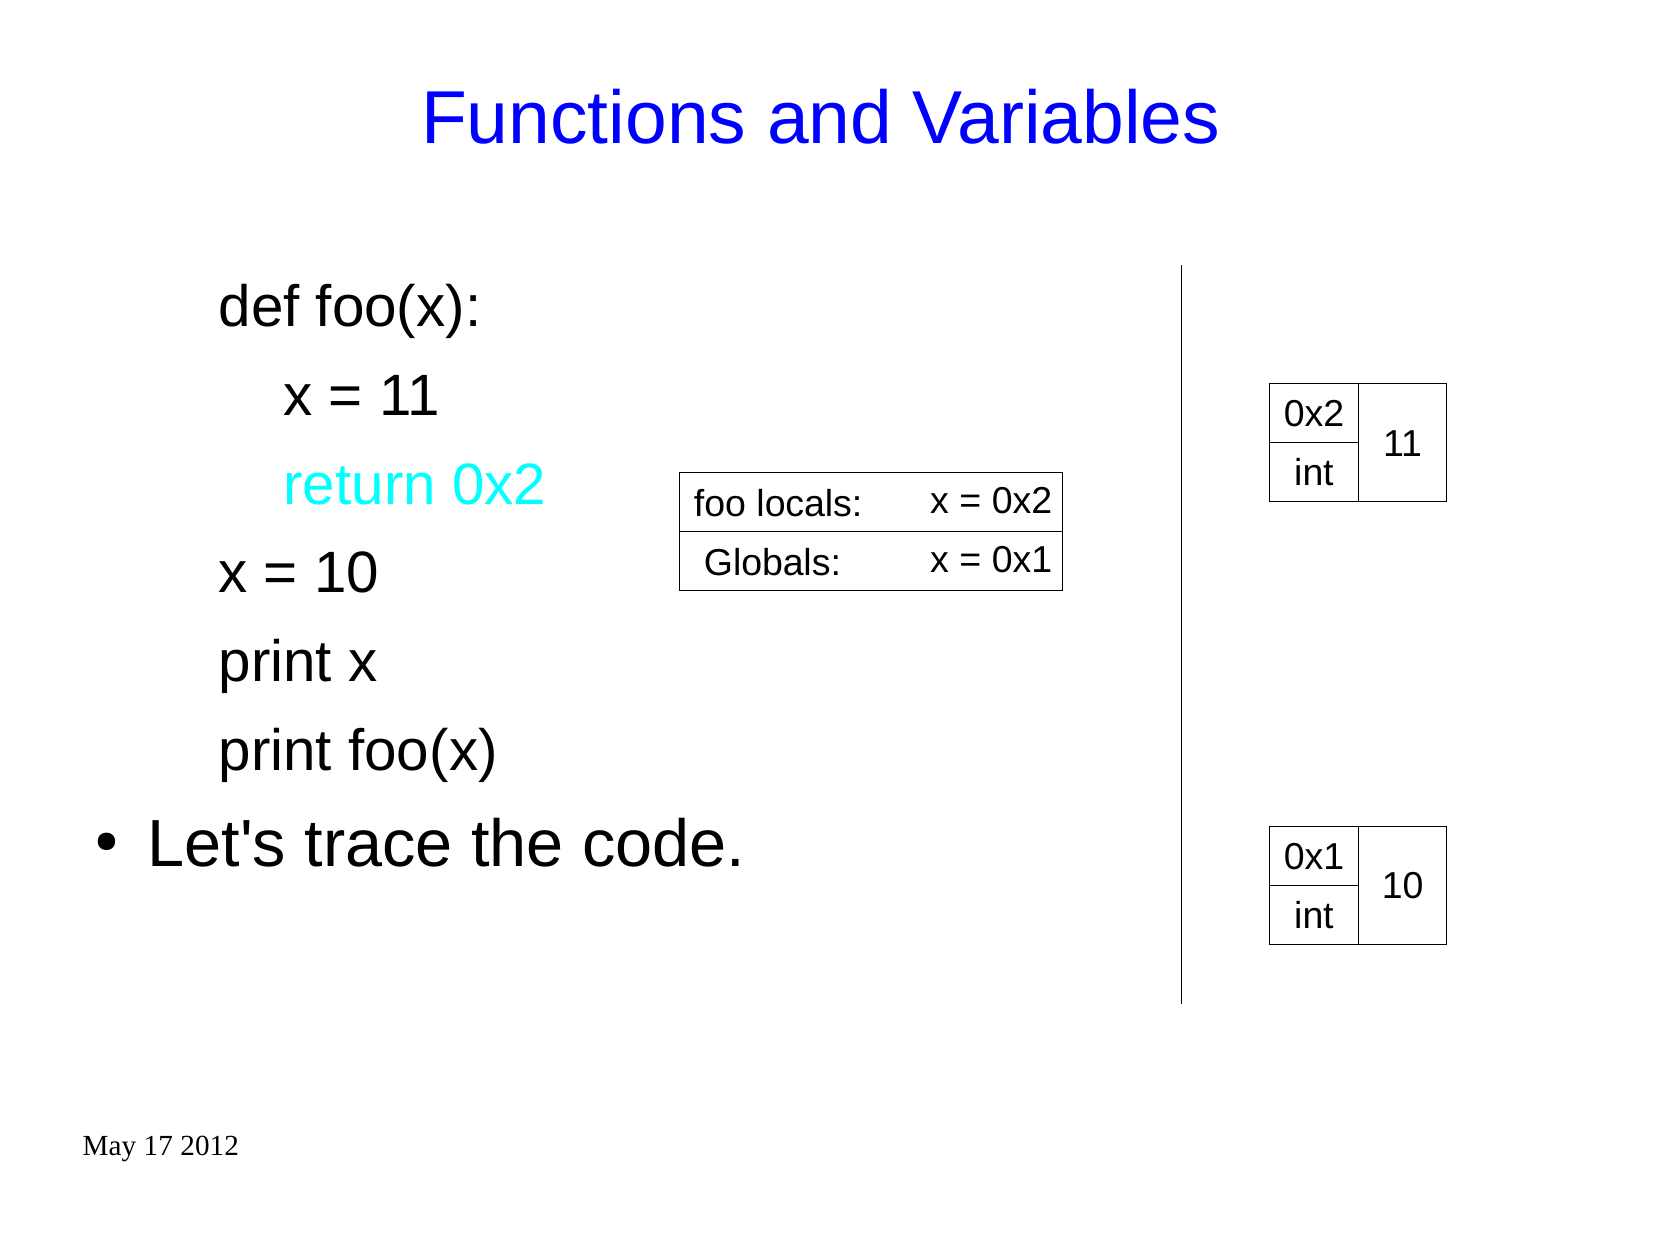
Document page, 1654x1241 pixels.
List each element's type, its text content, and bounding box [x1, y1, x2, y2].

text_box 0x2 [1269, 383, 1358, 443]
text_box Globals: [689, 533, 857, 590]
list def foo(x): x = 11 return 0x2 x = 10 print x print foo(x) Let's trace the code. [76, 274, 803, 1093]
text_box 0x1 [1269, 826, 1358, 886]
title Functions and Variables [76, 58, 1565, 178]
text_box 10 [1358, 826, 1447, 945]
text_box 11 [1358, 383, 1447, 502]
text_box x = 0x2 [1063, 472, 1068, 530]
text_box x = 0x2 [915, 473, 1062, 530]
text_box foo locals: [680, 474, 878, 531]
text_box x = 0x1 [1063, 531, 1068, 589]
list def foo(x): x = 11 return 0x2 x = 10 print x print foo(x) Let's trace the code. [680, 532, 803, 590]
text_box int [1269, 886, 1358, 945]
text_box x = 0x1 [915, 532, 1062, 589]
text_box int [1269, 443, 1358, 502]
